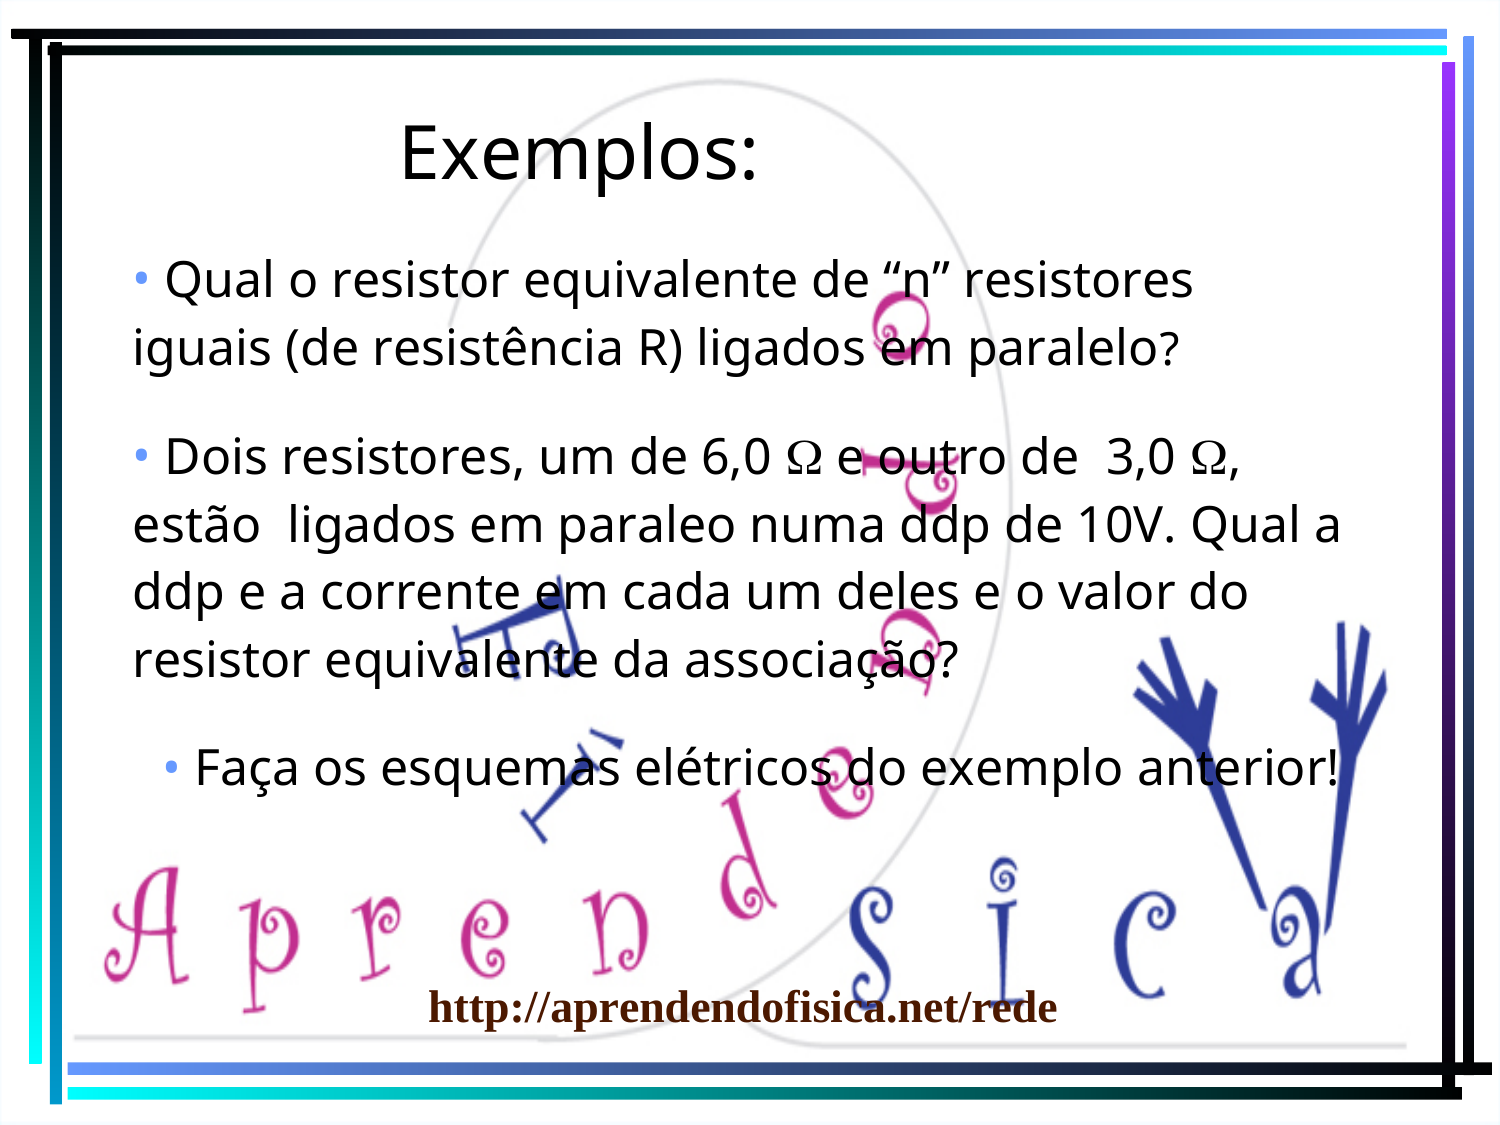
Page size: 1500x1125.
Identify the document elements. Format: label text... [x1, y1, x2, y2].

picture [0, 0, 1500, 1125]
list Faça os esquemas elétricos do exemplo anterior! [147, 724, 1388, 857]
text_box http://aprendendofisica.net/rede [413, 974, 1073, 1041]
list Dois resistores, um de 6,0 Ω e outro de 3,0 Ω, estão ligados em paraleo numa ddp de 10V. Qual a ddp e a corrente em cada um deles e o valor do resistor equivalente da associação? [118, 413, 1359, 664]
title Exemplos: [383, 91, 1241, 207]
list Qual o resistor equivalente de “n” resistores iguais (de resistência R) ligados em paralelo? [118, 236, 1359, 368]
